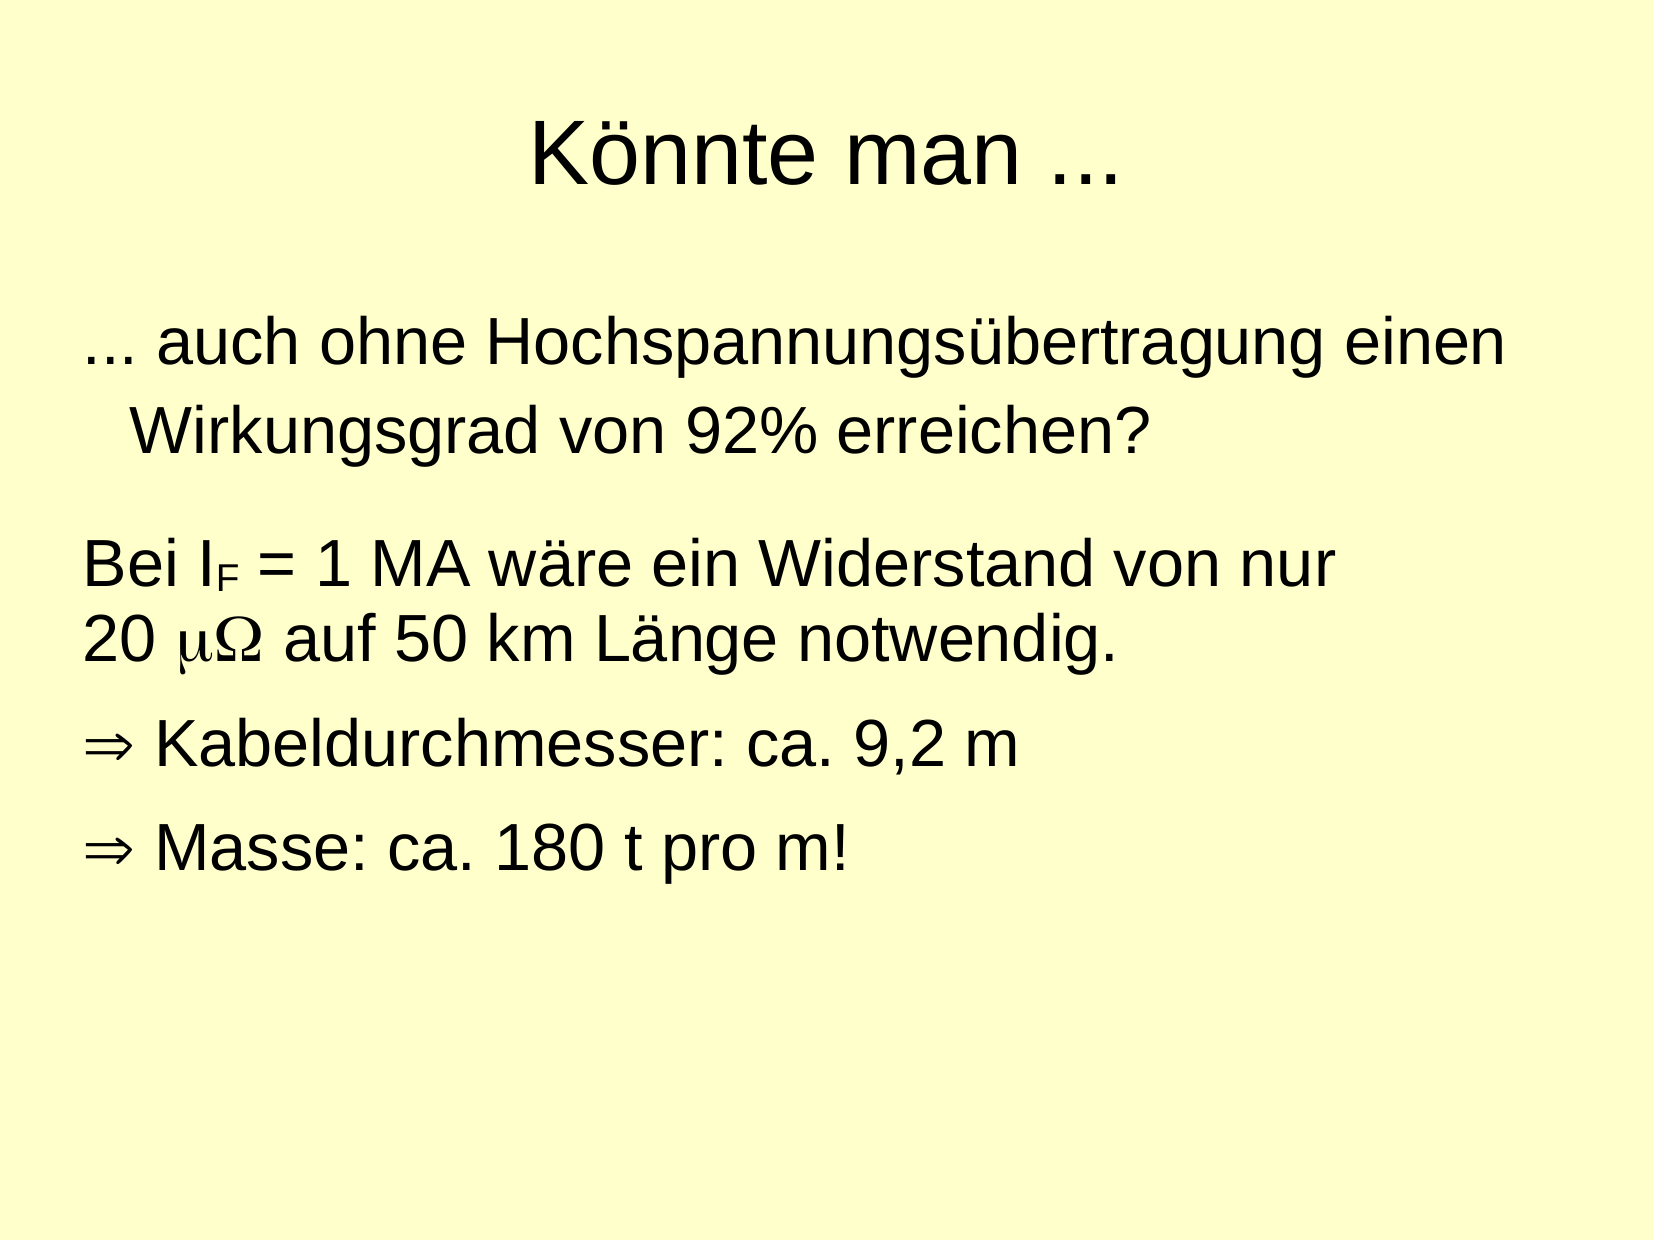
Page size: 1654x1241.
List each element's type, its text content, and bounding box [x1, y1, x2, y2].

list ... auch ohne Hochspannungsübertragung einen Wirkungsgrad von 92% erreichen? Bei IF = 1 MA wäre ein Widerstand von nur 20 m auf 50 km Länge notwendig.  Kabeldurchmesser: ca. 9,2 m  Masse: ca. 180 t pro m! [82, 290, 1571, 1109]
title Könnte man ... [82, 49, 1571, 257]
